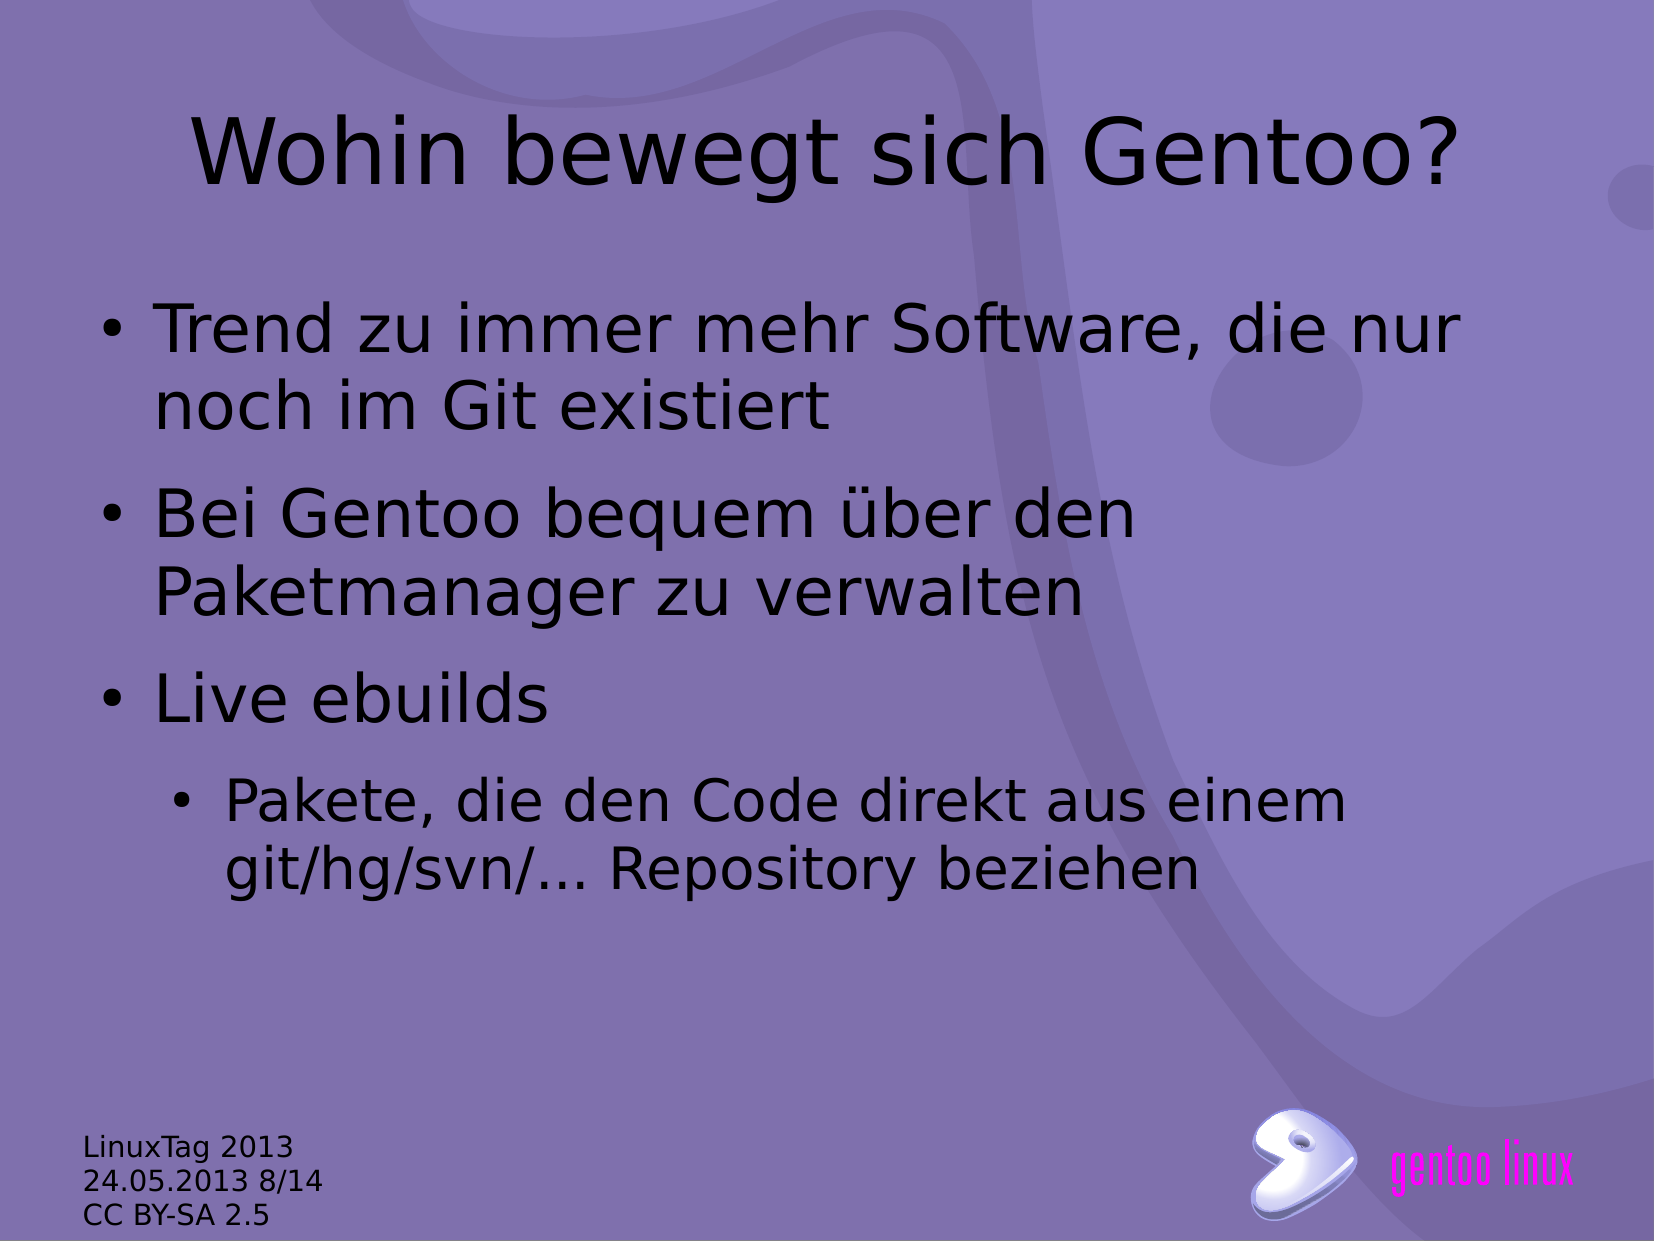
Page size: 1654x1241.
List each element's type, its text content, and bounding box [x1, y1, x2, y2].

list Trend zu immer mehr Software, die nur noch im Git existiert Bei Gentoo bequem über den Paketmanager zu verwalten Live ebuilds Pakete, die den Code direkt aus einem git/hg/svn/... Repository beziehen [82, 290, 1571, 1109]
title Wohin bewegt sich Gentoo? [82, 49, 1571, 257]
